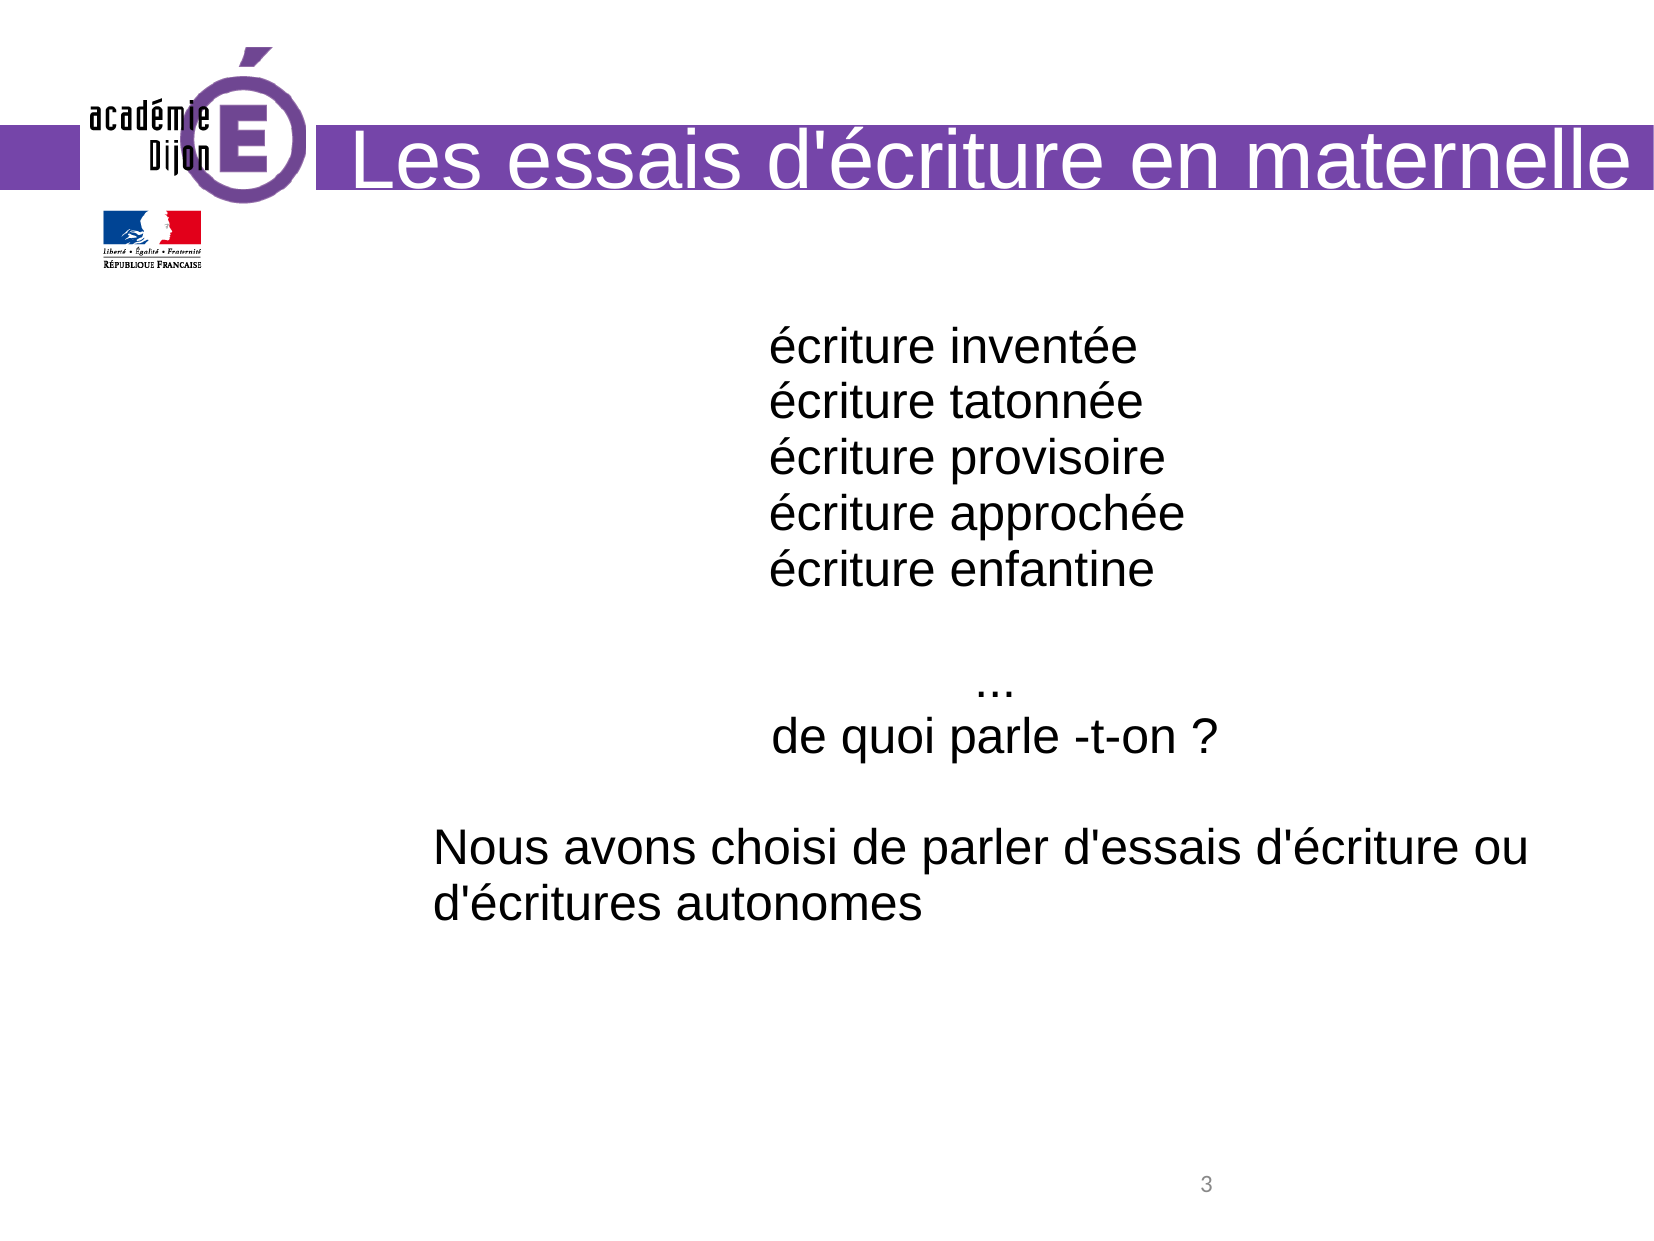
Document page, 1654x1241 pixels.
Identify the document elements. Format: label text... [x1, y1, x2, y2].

picture [90, 47, 306, 268]
text_box écriture inventée écriture tatonnée écriture provisoire écriture approchée écriture enfantine ... de quoi parle -t-on ? Nous avons choisi de parler d'essais d'écriture ou d'écritures autonomes [418, 254, 1573, 995]
title Les essais d'écriture en maternelle [242, 100, 1654, 219]
